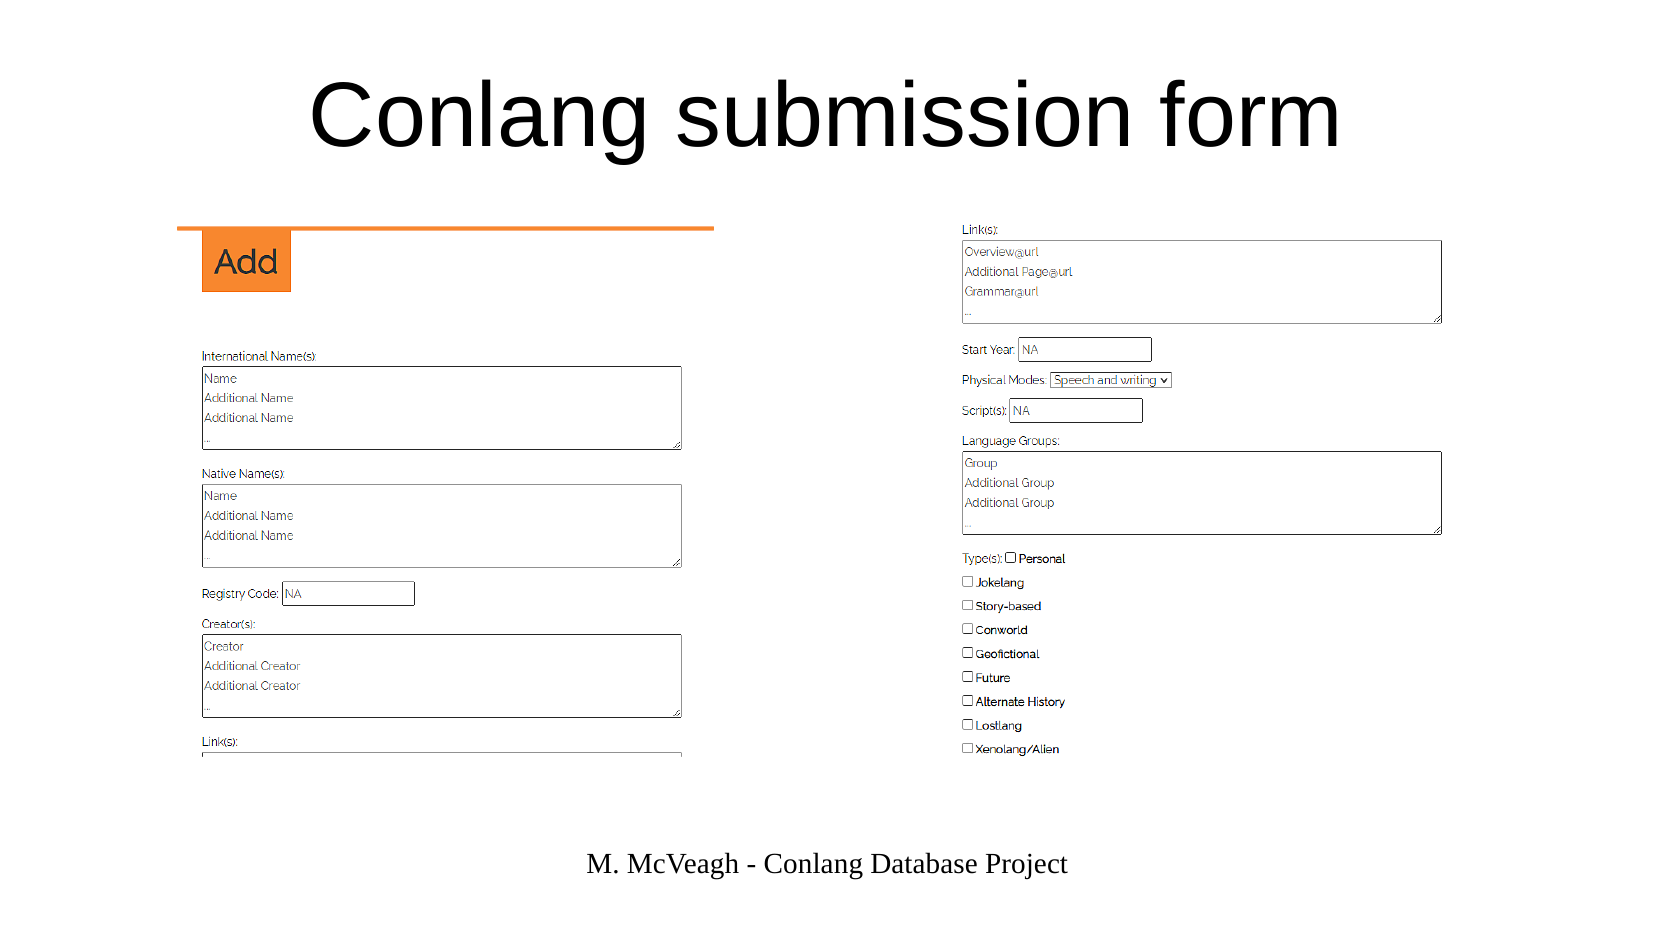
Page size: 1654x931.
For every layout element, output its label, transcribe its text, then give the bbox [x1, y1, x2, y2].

picture [177, 217, 714, 758]
picture [949, 217, 1468, 758]
title Conlang submission form [82, 37, 1571, 193]
